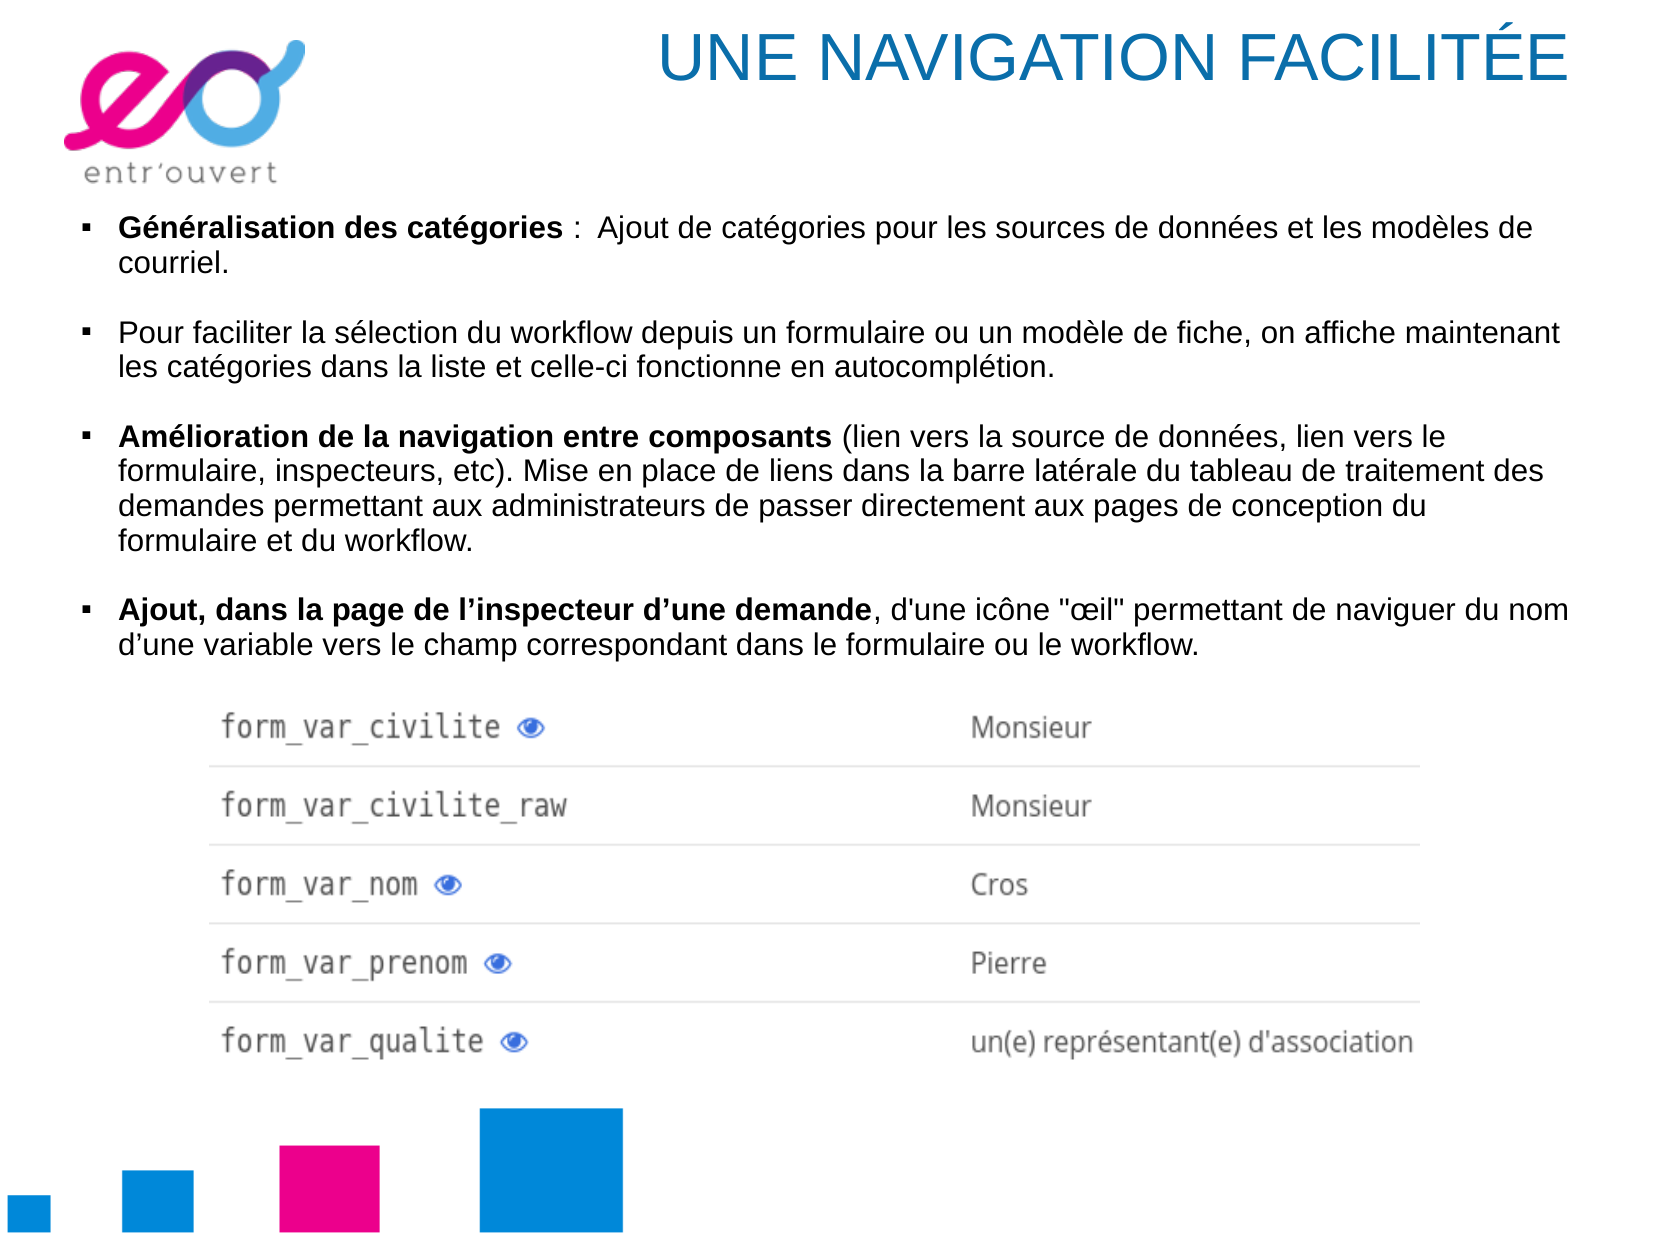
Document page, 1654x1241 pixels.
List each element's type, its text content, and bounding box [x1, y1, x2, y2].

picture [209, 689, 1420, 1069]
picture [64, 40, 305, 184]
title Une navigation Facilitée [323, 19, 1571, 210]
picture [5, 1106, 626, 1235]
text_box Généralisation des catégories : Ajout de catégories pour les sources de données et les modèles de courriel. Pour faciliter la sélection du workflow depuis un formulaire ou un modèle de fiche, on affiche maintenant les catégories dans la liste et celle-ci fonctionne en autocomplétion. Amélioration de la navigation entre composants (lien vers la source de données, lien vers le formulaire, inspecteurs, etc). Mise en place de liens dans la barre latérale du tableau de traitement des demandes permettant aux administrateurs de passer directement aux pages de conception du formulaire et du workflow. Ajout, dans la page de l’inspecteur d’une demande, d'une icône "œil" permettant de naviguer du nom d’une variable vers le champ correspondant dans le formulaire ou le workflow. [82, 210, 1571, 697]
